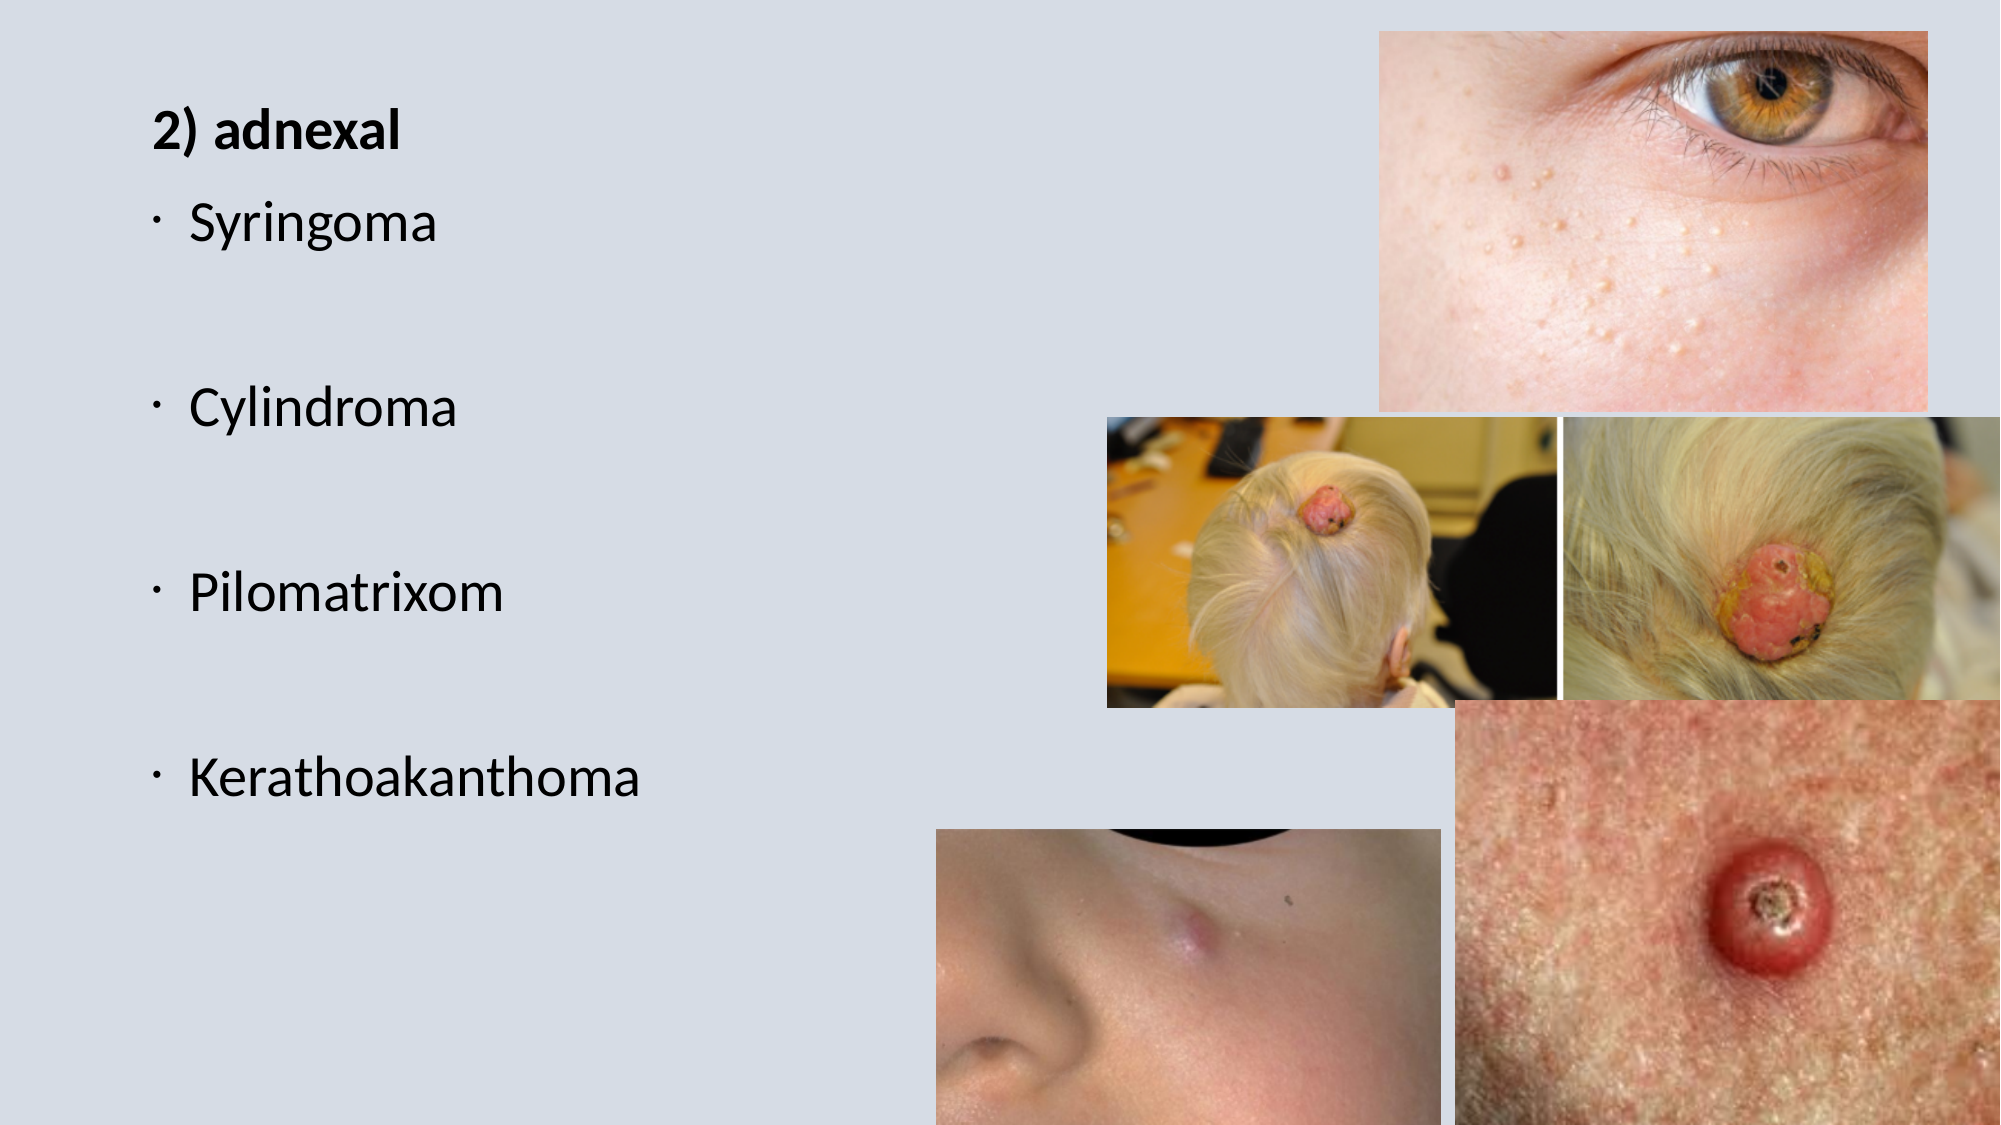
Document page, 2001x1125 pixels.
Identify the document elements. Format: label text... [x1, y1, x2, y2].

picture [1107, 417, 2000, 1125]
picture [936, 829, 1441, 1125]
picture [1379, 31, 1928, 412]
list 2) adnexal Syringoma Cylindroma Pilomatrixom Kerathoakanthoma [137, 91, 1863, 1014]
